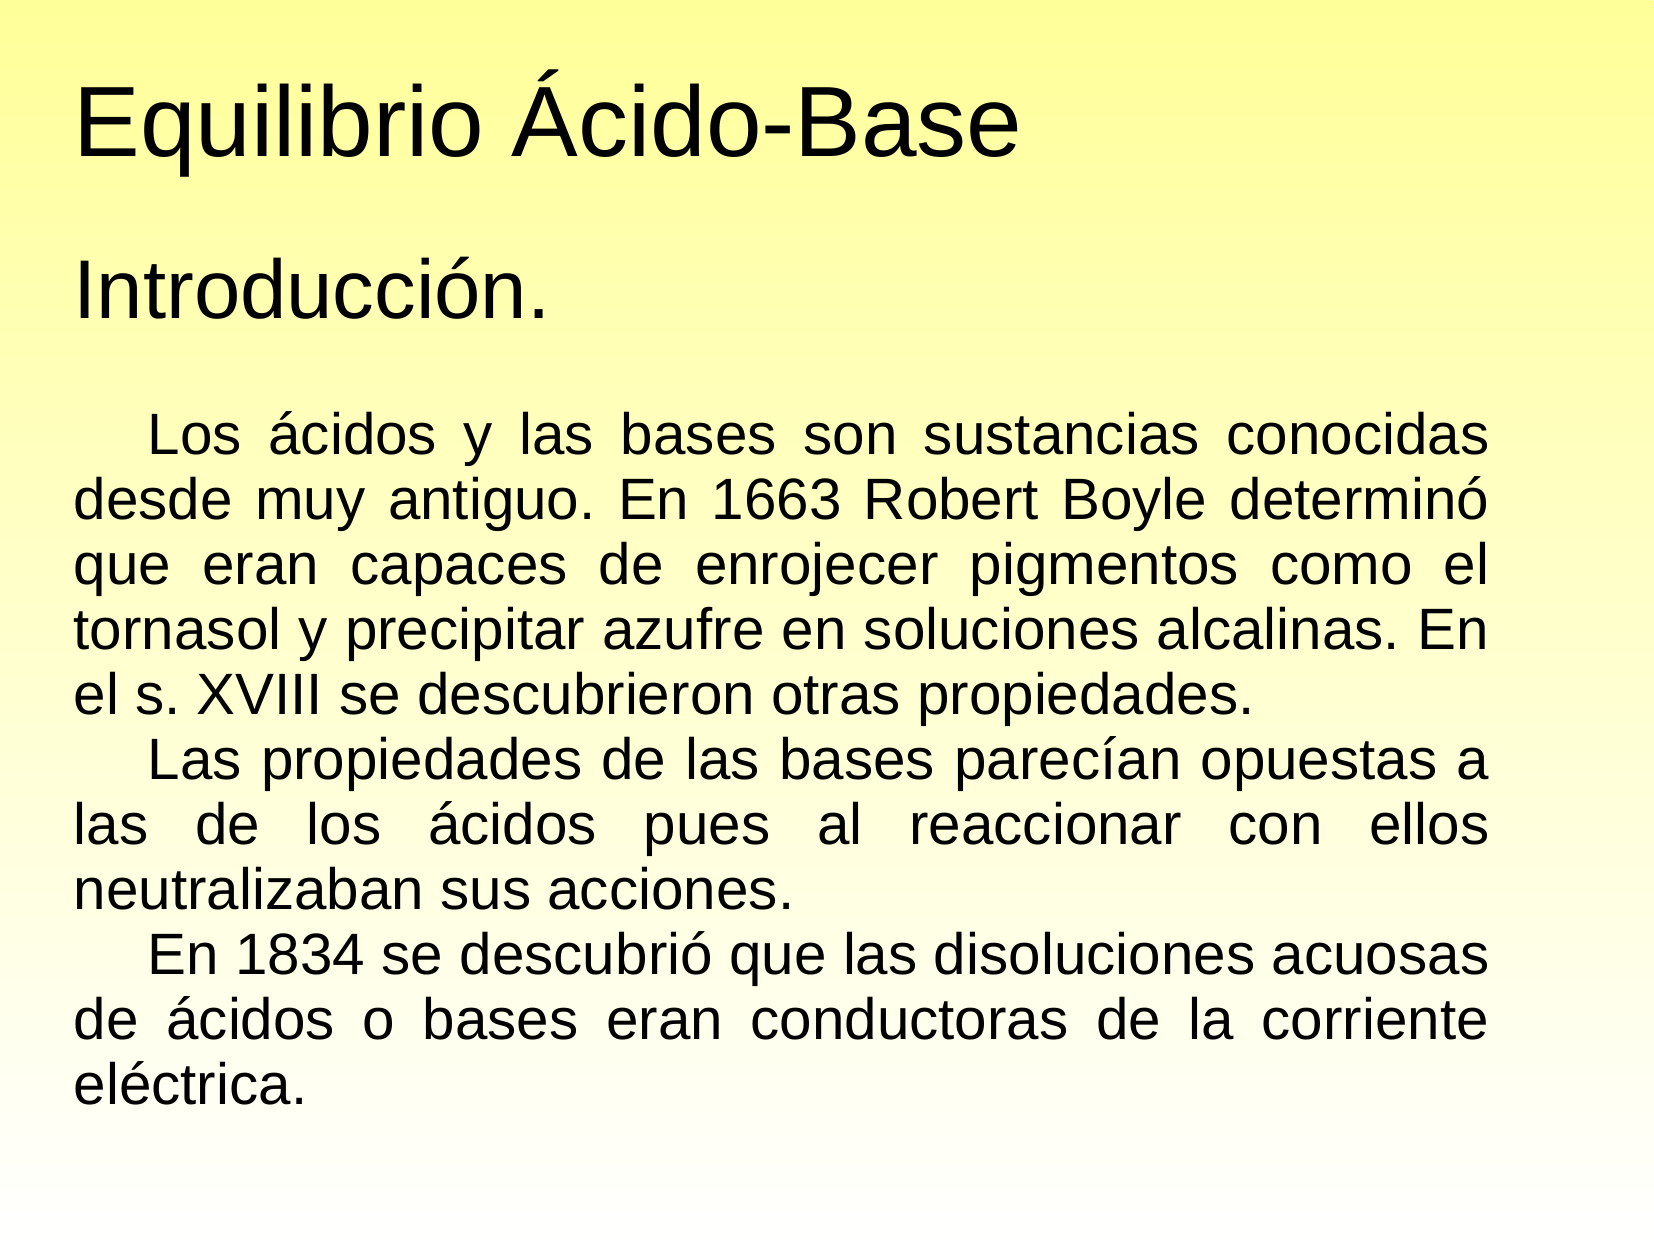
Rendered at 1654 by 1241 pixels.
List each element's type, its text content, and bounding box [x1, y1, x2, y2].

text_box Equilibrio Ácido-Base [59, 59, 1536, 186]
text_box Introducción. Los ácidos y las bases son sustancias conocidas desde muy antiguo. En 1663 Robert Boyle determinó que eran capaces de enrojecer pigmentos como el tornasol y precipitar azufre en soluciones alcalinas. En el s. XVIII se descubrieron otras propiedades. Las propiedades de las bases parecían opuestas a las de los ácidos pues al reaccionar con ellos neutralizaban sus acciones. En 1834 se descubrió que las disoluciones acuosas de ácidos o bases eran conductoras de la corriente eléctrica. [59, 236, 1506, 1122]
